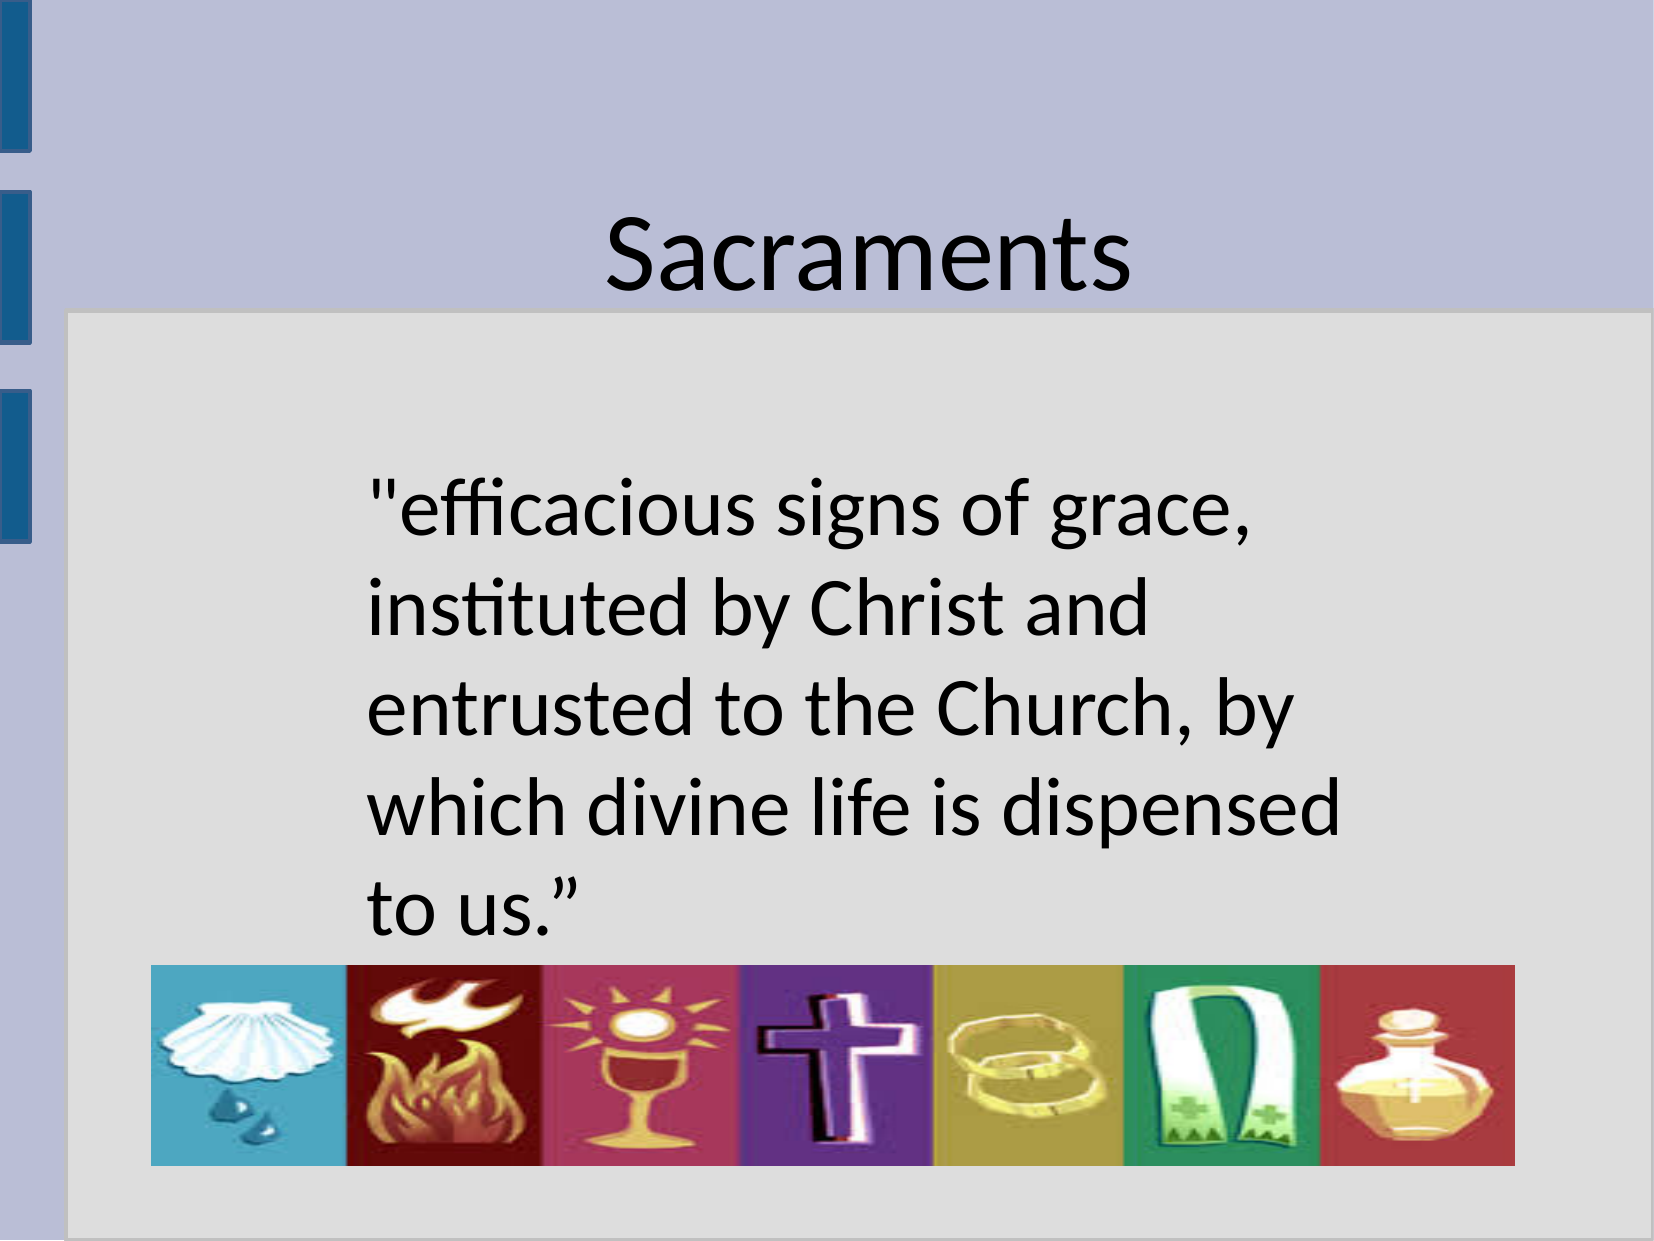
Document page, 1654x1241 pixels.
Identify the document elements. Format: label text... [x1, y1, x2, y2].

text_box Sacraments [589, 170, 1177, 322]
text_box "efficacious signs of grace, instituted by Christ and entrusted to the Church, by which divine life is dispensed to us.” [352, 445, 1390, 960]
picture [151, 965, 1515, 1166]
